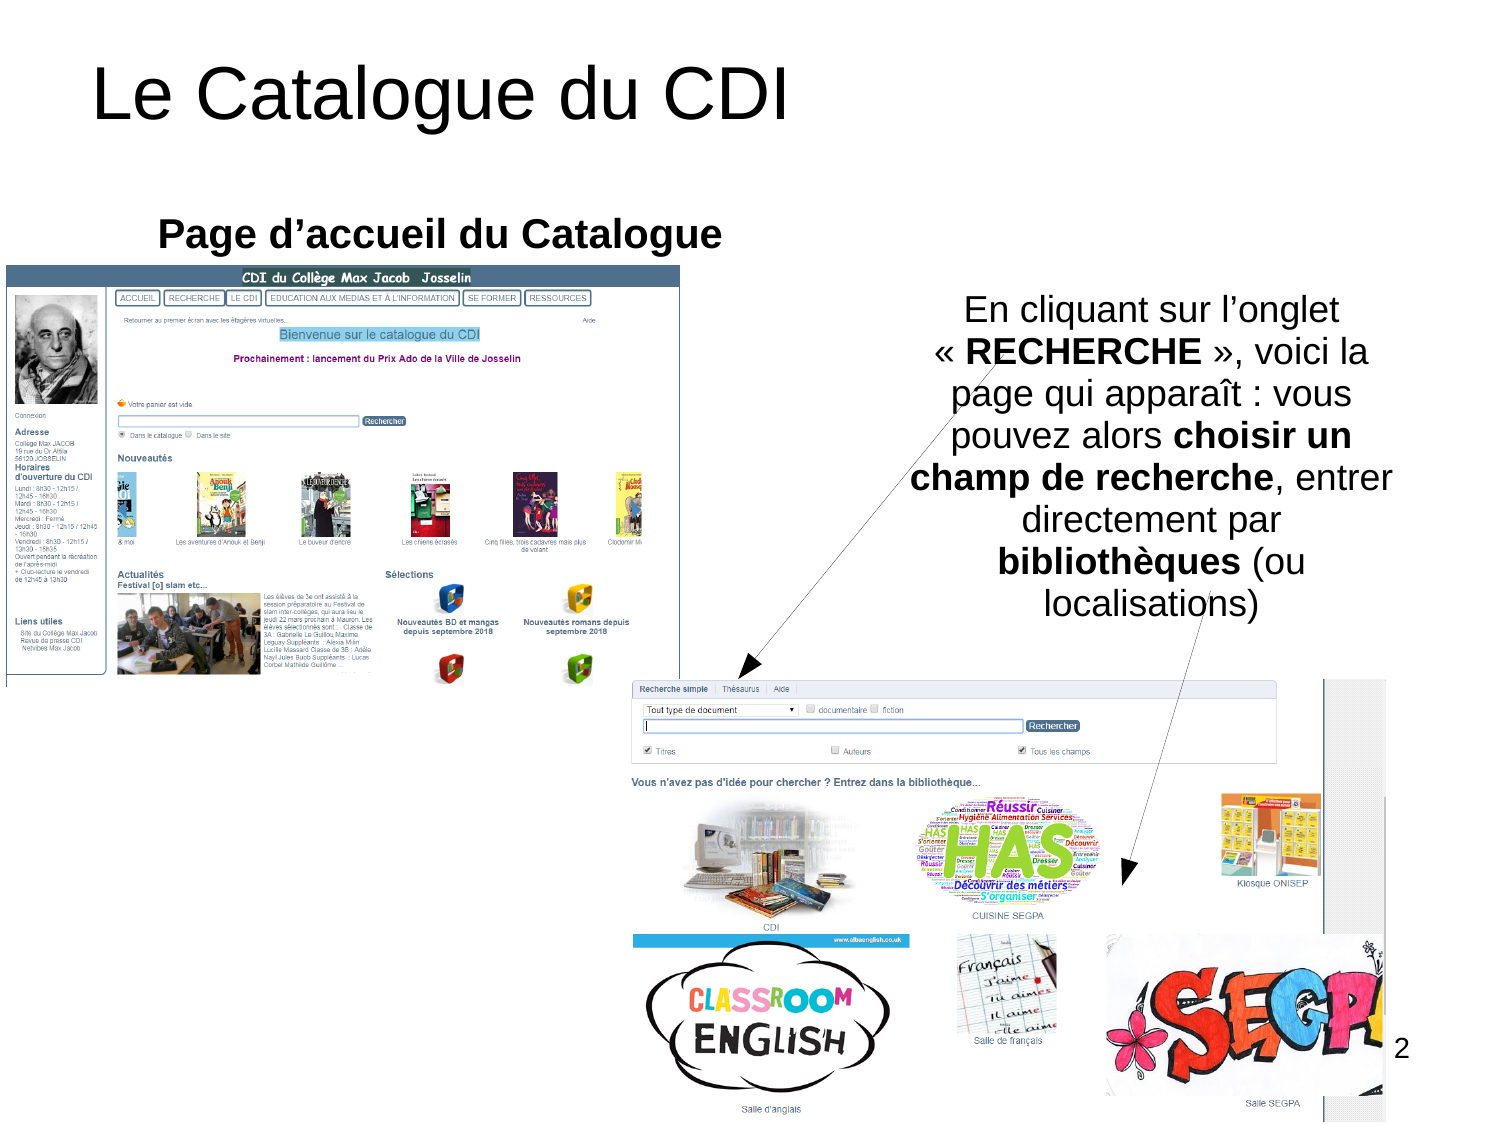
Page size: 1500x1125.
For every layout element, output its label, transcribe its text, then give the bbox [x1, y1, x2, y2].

text_box En cliquant sur l’onglet « RECHERCHE », voici la page qui apparaît : vous pouvez alors choisir un champ de recherche, entrer directement par bibliothèques (ou localisations) [885, 281, 1418, 638]
text_box Page d’accueil du Catalogue [142, 202, 739, 265]
text_box Le Catalogue du CDI [76, 0, 1477, 188]
text_box <numéro> [1386, 1024, 1426, 1103]
picture [6, 265, 1386, 1123]
